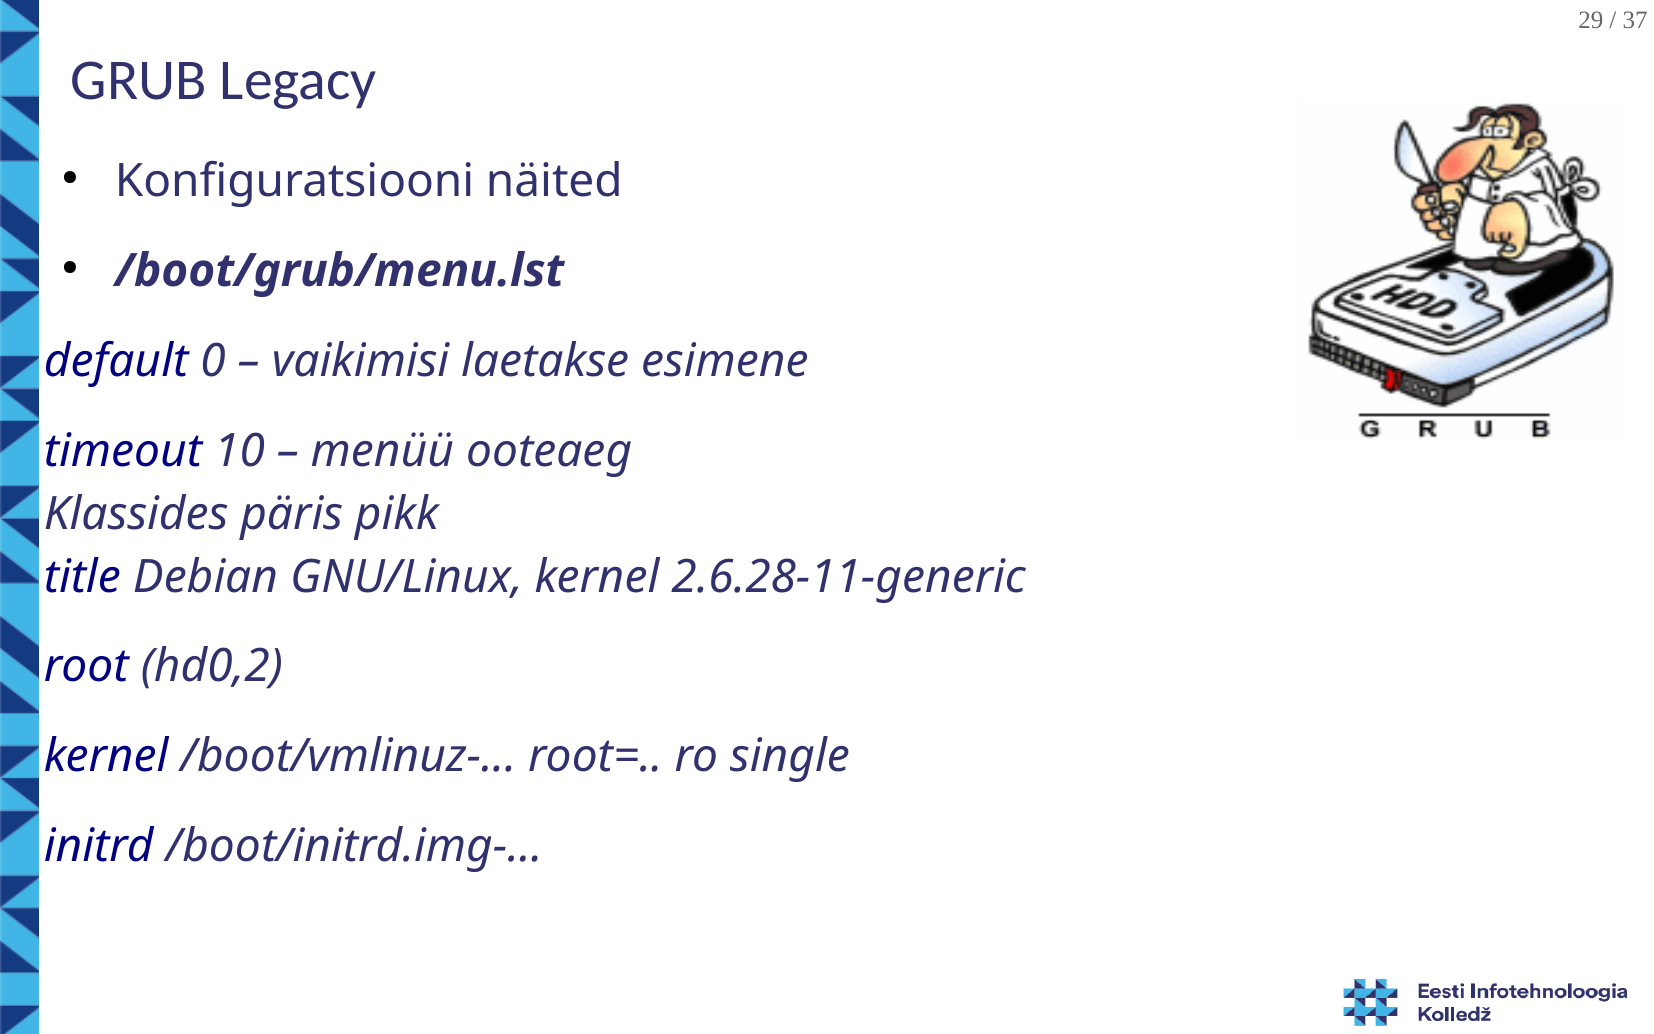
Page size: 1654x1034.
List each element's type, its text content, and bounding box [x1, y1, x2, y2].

list Konfiguratsiooni näited /boot/grub/menu.lst default 0 – vaikimisi laetakse esimene timeout 10 – menüü ooteaeg Klassides päris pikk title Debian GNU/Linux, kernel 2.6.28-11-generic root (hd0,2) kernel /boot/vmlinuz-... root=.. ro single initrd /boot/initrd.img-... [44, 147, 1611, 1034]
picture [1299, 98, 1625, 444]
title GRUB Legacy [70, 41, 1630, 130]
